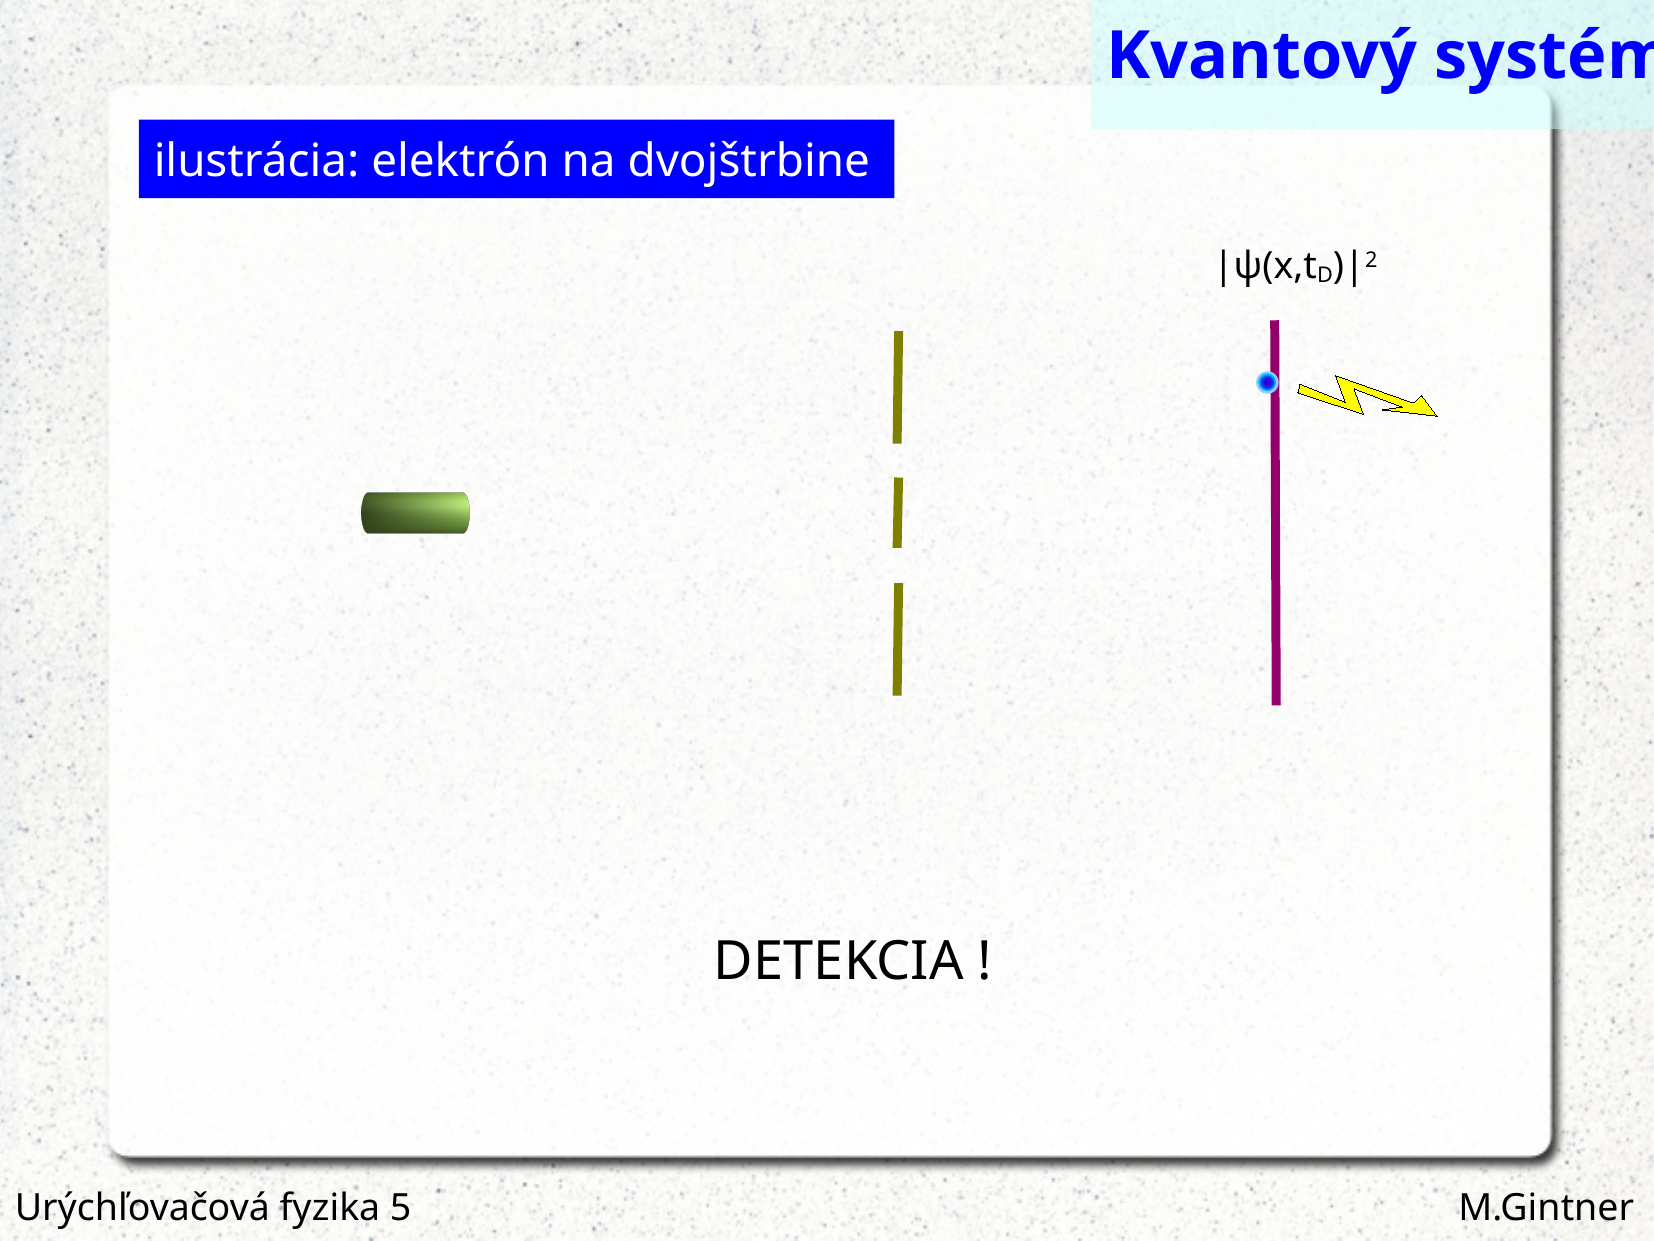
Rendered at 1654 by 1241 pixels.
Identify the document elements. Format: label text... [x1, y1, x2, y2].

text_box ilustrácia: elektrón na dvojštrbine [138, 119, 895, 199]
text_box Kvantový systém [1091, 0, 1654, 130]
text_box Urýchľovačová fyzika 5 [0, 1173, 445, 1241]
text_box M.Gintner [1443, 1173, 1654, 1241]
text_box DETEKCIA ! [699, 914, 1038, 1005]
text_box [1256, 371, 1279, 394]
text_box [1297, 375, 1438, 417]
text_box |ψ(x,tD)|2 [1198, 231, 1389, 310]
picture [0, 0, 1654, 1241]
